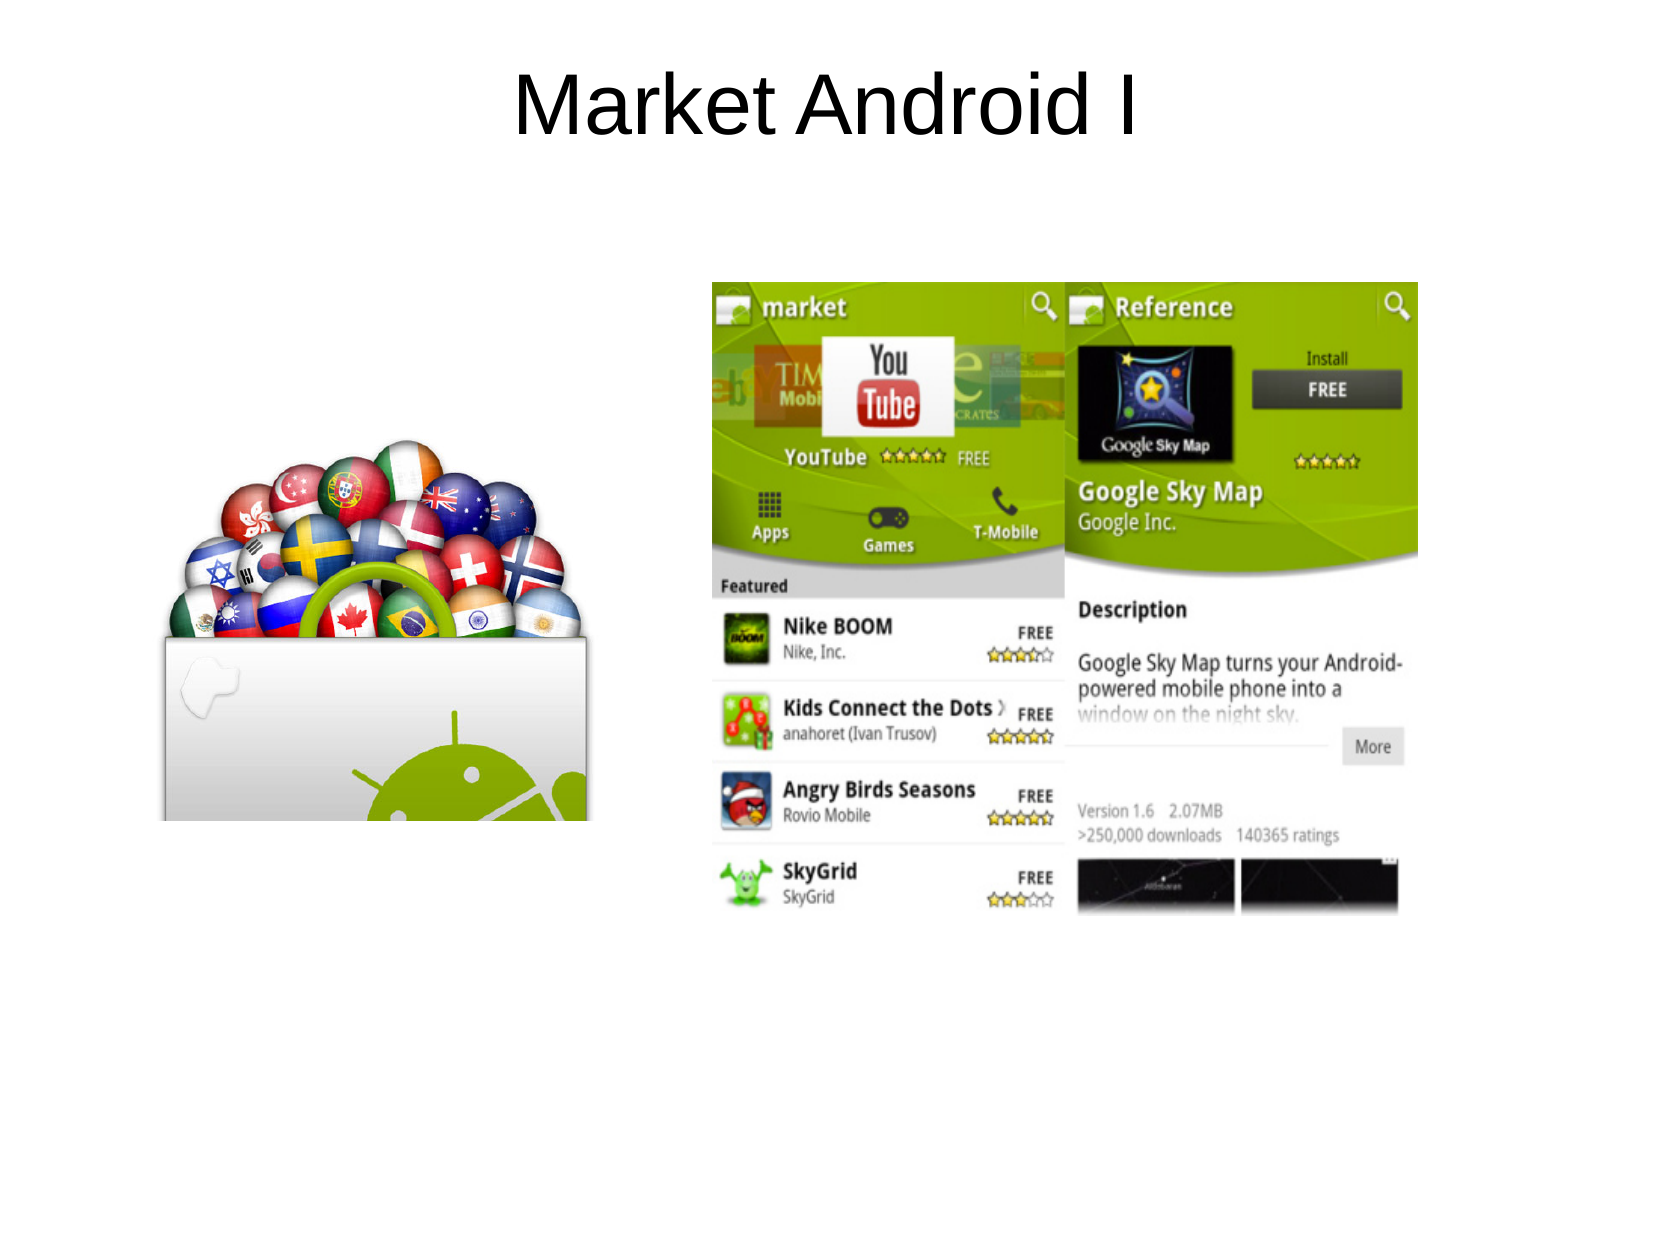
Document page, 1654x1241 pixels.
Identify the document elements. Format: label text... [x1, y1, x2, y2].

picture [118, 432, 650, 821]
title Market Android I [82, 49, 1571, 257]
picture [712, 282, 1418, 916]
